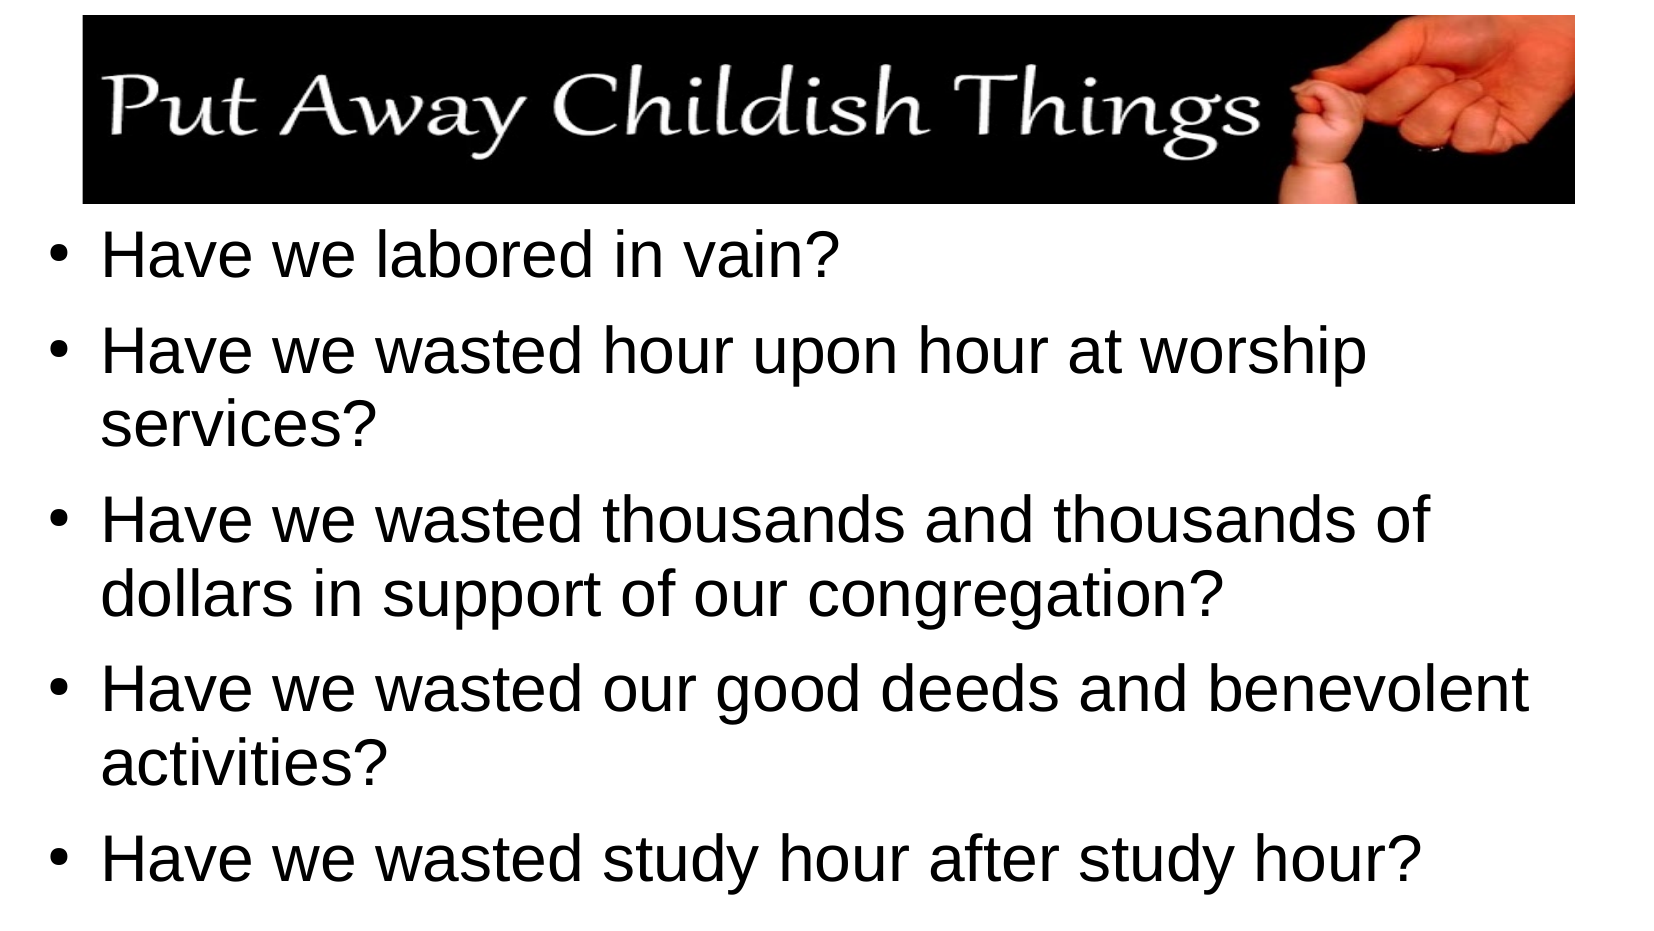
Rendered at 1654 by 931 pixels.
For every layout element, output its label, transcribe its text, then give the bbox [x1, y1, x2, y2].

picture [82, 15, 1576, 204]
list Have we labored in vain? Have we wasted hour upon hour at worship services? Have we wasted thousands and thousands of dollars in support of our congregation? Have we wasted our good deeds and benevolent activities? Have we wasted study hour after study hour? [30, 217, 1636, 901]
